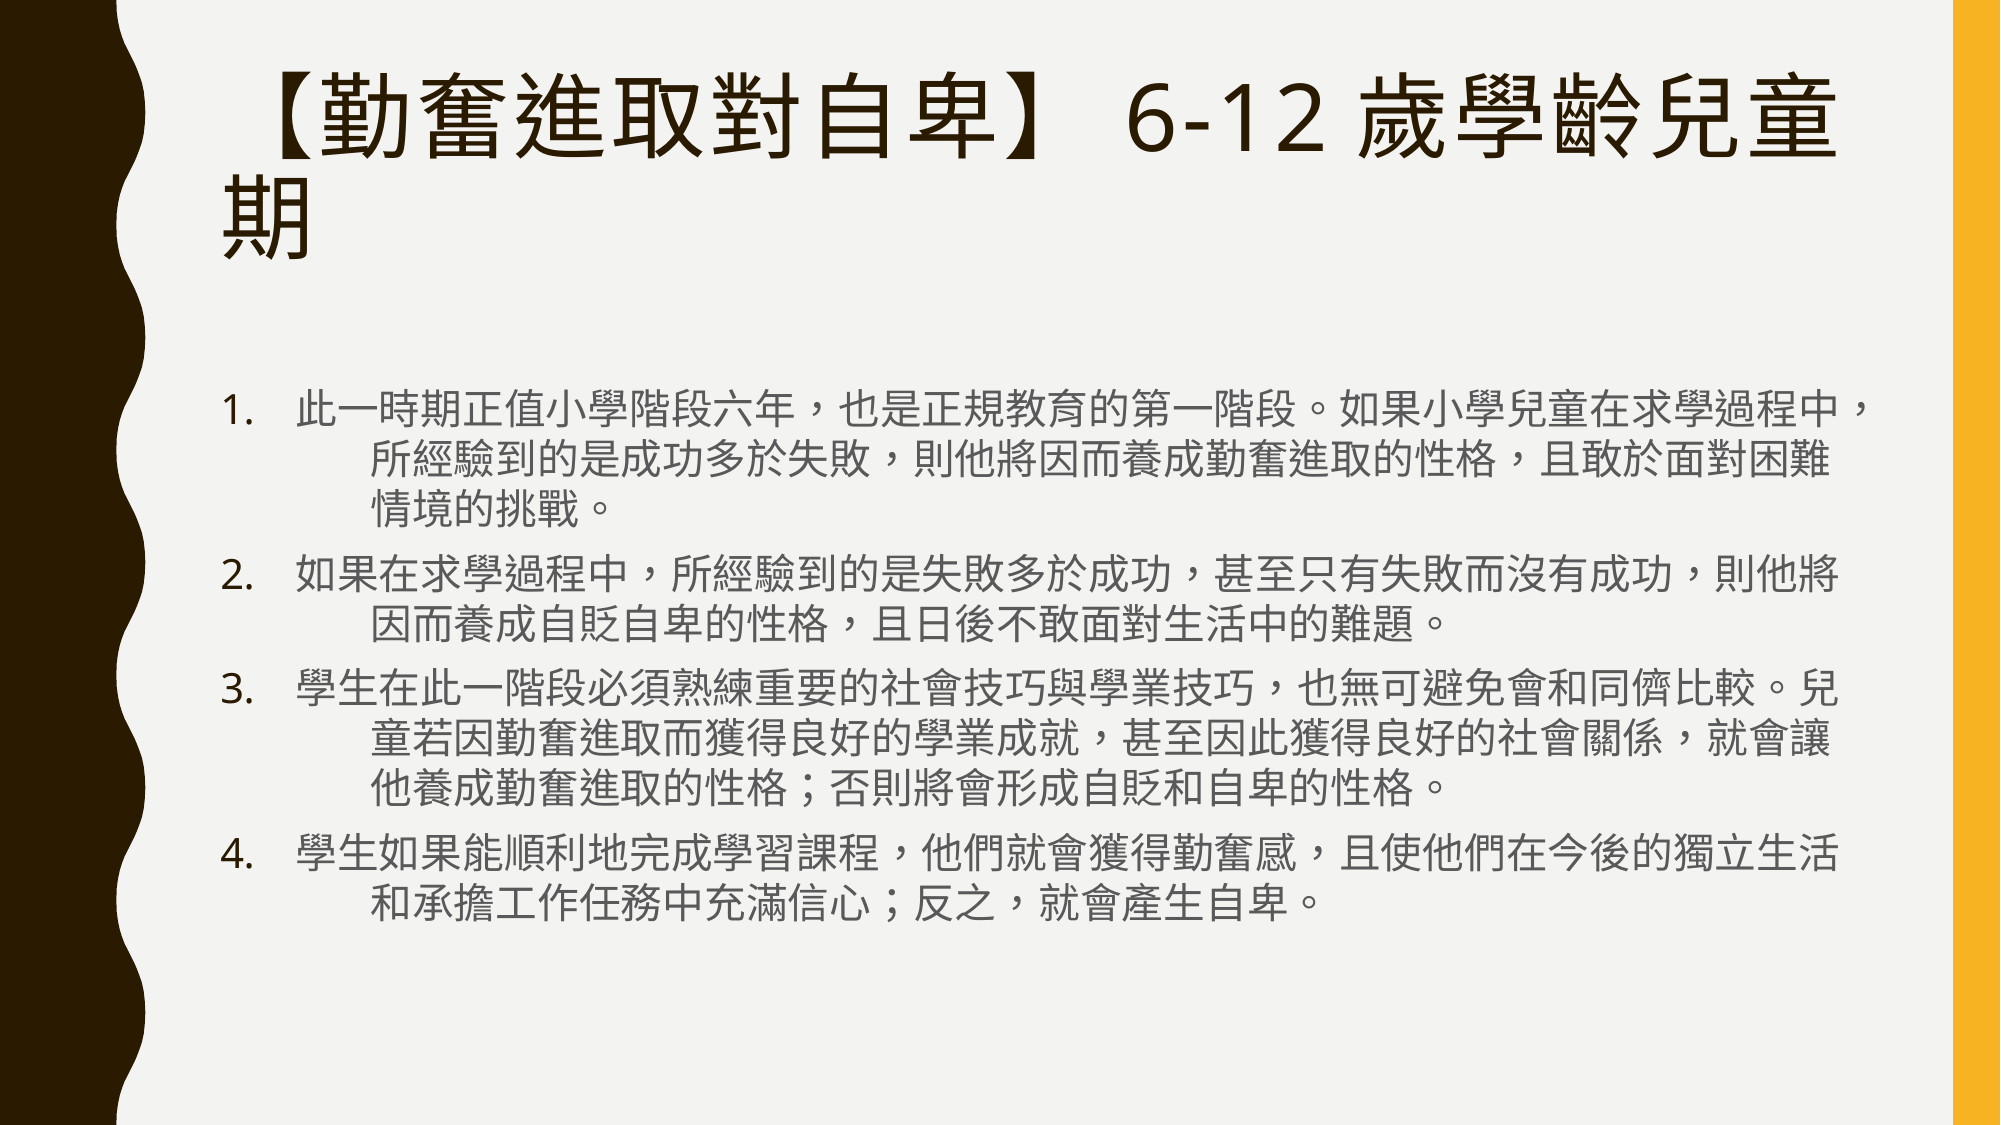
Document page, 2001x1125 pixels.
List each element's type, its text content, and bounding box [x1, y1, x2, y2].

title 【勤奮進取對自卑】6-12歲學齡兒童期 [205, 62, 1929, 308]
list 此一時期正值小學階段六年，也是正規教育的第一階段。如果小學兒童在求學過程中，所經驗到的是成功多於失敗，則他將因而養成勤奮進取的性格，且敢於面對困難情境的挑戰。 如果在求學過程中，所經驗到的是失敗多於成功，甚至只有失敗而沒有成功，則他將因而養成自貶自卑的性格，且日後不敢面對生活中的難題。 學生在此一階段必須熟練重要的社會技巧與學業技巧，也無可避免會和同儕比較。兒童若因勤奮進取而獲得良好的學業成就，甚至因此獲得良好的社會關係，就會讓他養成勤奮進取的性格；否則將會形成自貶和自卑的性格。 學生如果能順利地完成學習課程，他們就會獲得勤奮感，且使他們在今後的獨立生活和承擔工作任務中充滿信心；反之，就會產生自卑。 [205, 375, 1876, 965]
